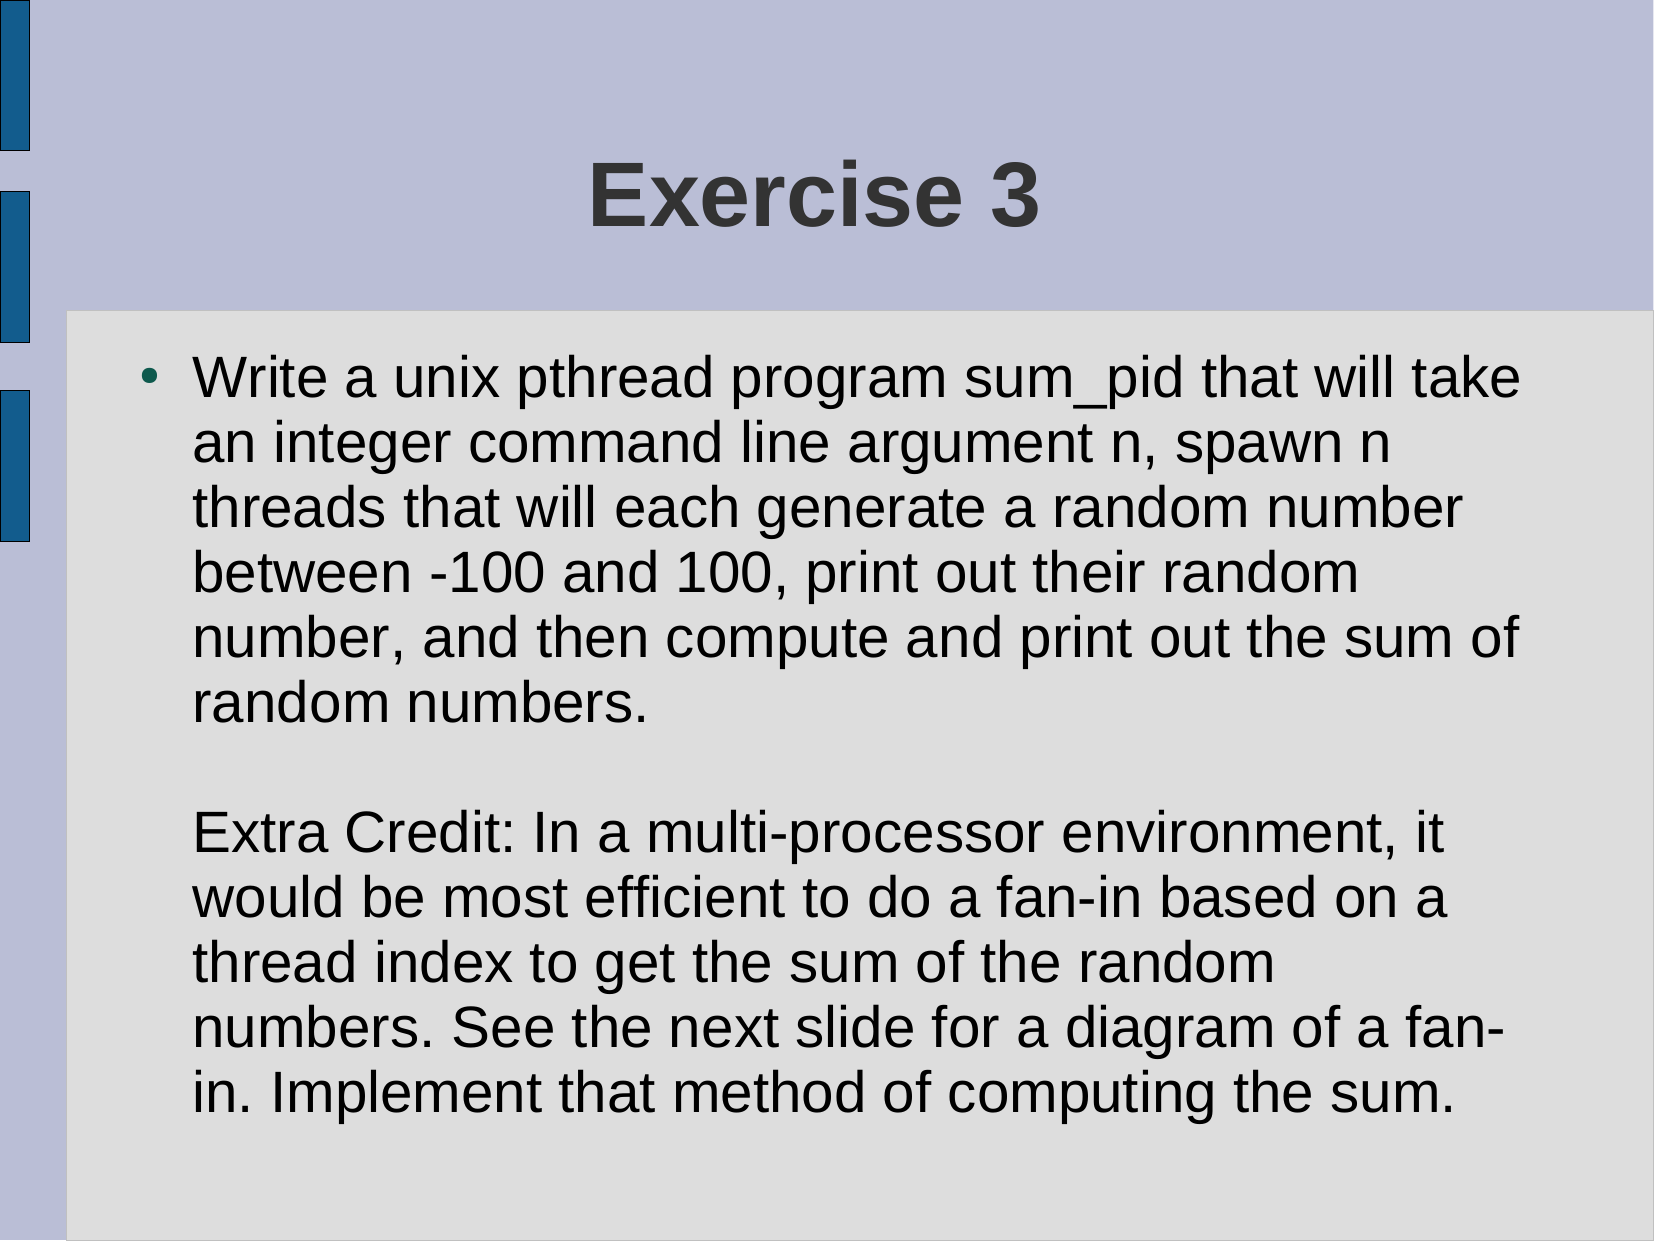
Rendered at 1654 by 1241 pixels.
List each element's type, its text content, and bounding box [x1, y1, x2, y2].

list Write a unix pthread program sum_pid that will take an integer command line argument n, spawn n threads that will each generate a random number between -100 and 100, print out their random number, and then compute and print out the sum of random numbers. Extra Credit: In a multi-processor environment, it would be most efficient to do a fan-in based on a thread index to get the sum of the random numbers. See the next slide for a diagram of a fan-in. Implement that method of computing the sum. [121, 344, 1534, 1175]
title Exercise 3 [121, 91, 1534, 299]
